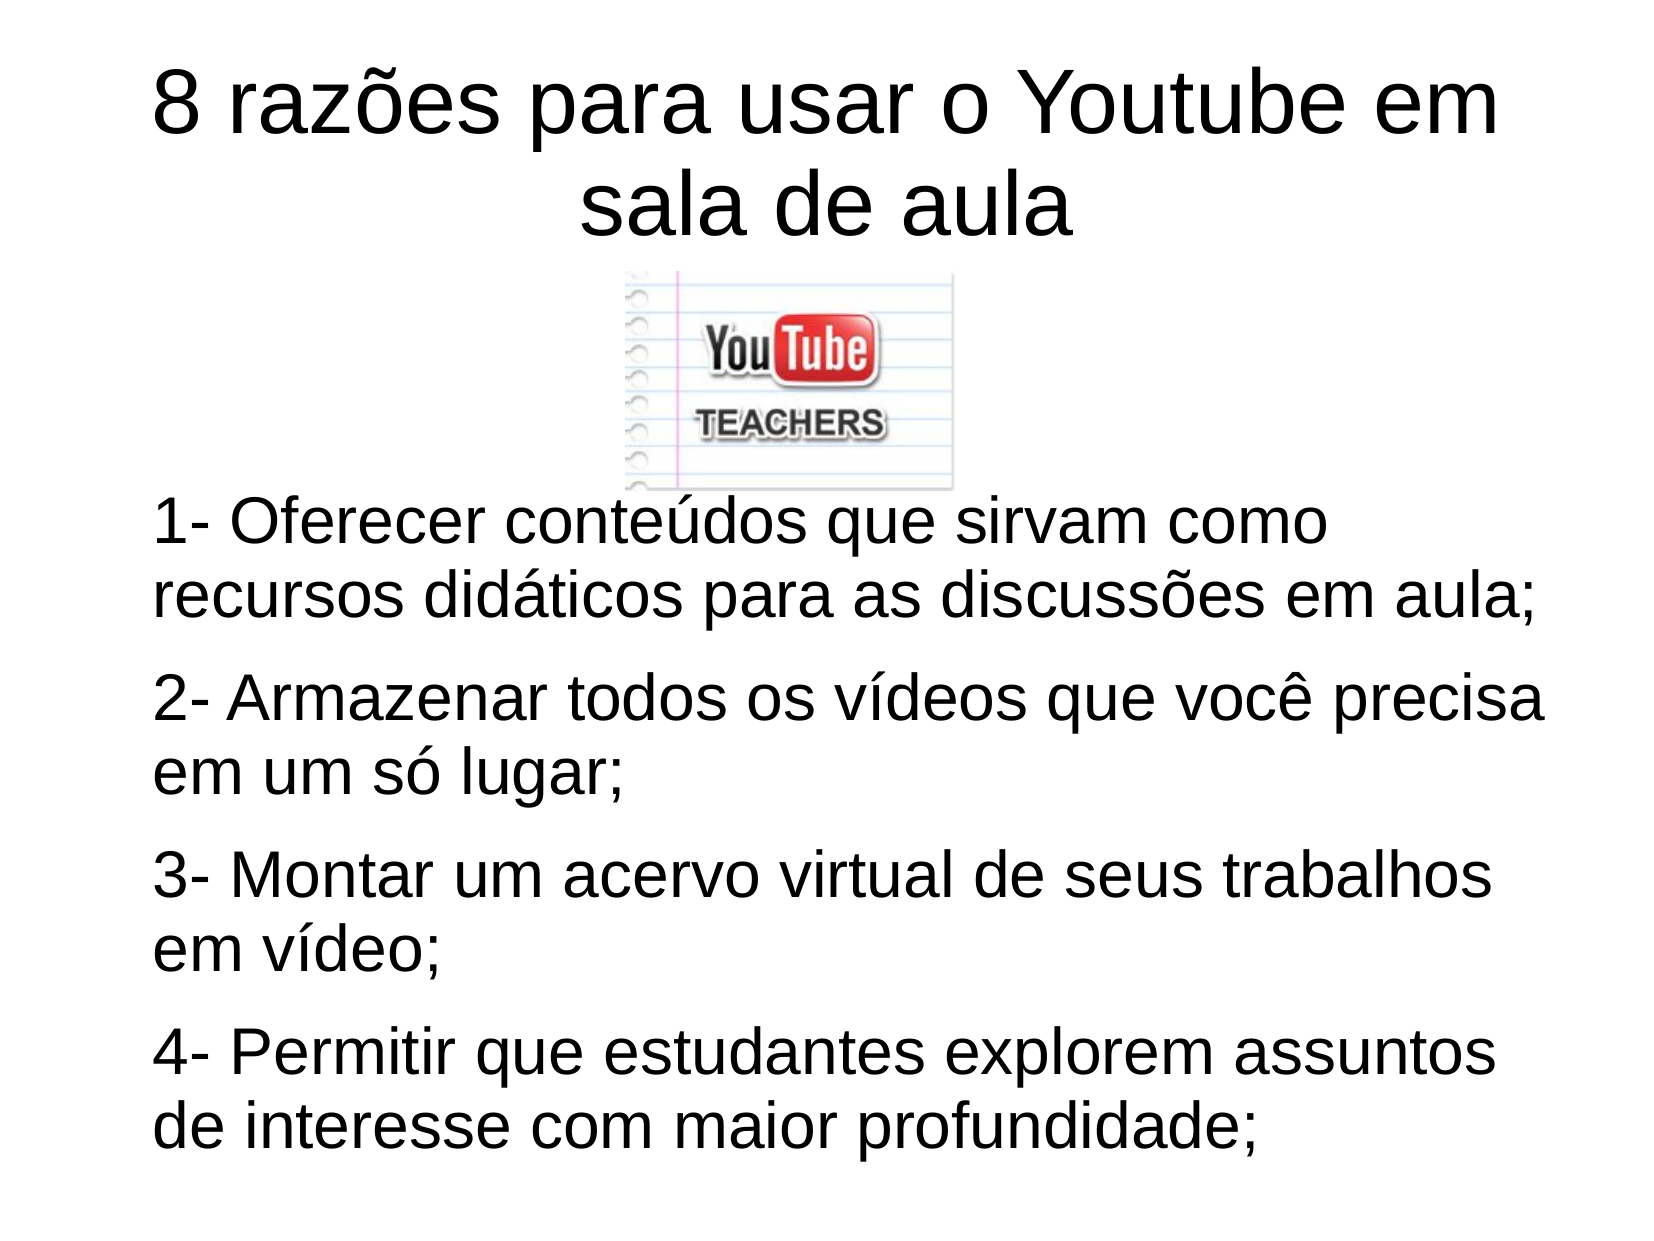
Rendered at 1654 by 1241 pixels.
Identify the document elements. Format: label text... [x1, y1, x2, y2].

list 1- Oferecer conteúdos que sirvam como recursos didáticos para as discussões em aula; 2- Armazenar todos os vídeos que você precisa em um só lugar; 3- Montar um acervo virtual de seus trabalhos em vídeo; 4- Permitir que estudantes explorem assuntos de interesse com maior profundidade; [82, 484, 1571, 1170]
title 8 razões para usar o Youtube em sala de aula [82, 49, 1571, 257]
picture [625, 271, 955, 491]
